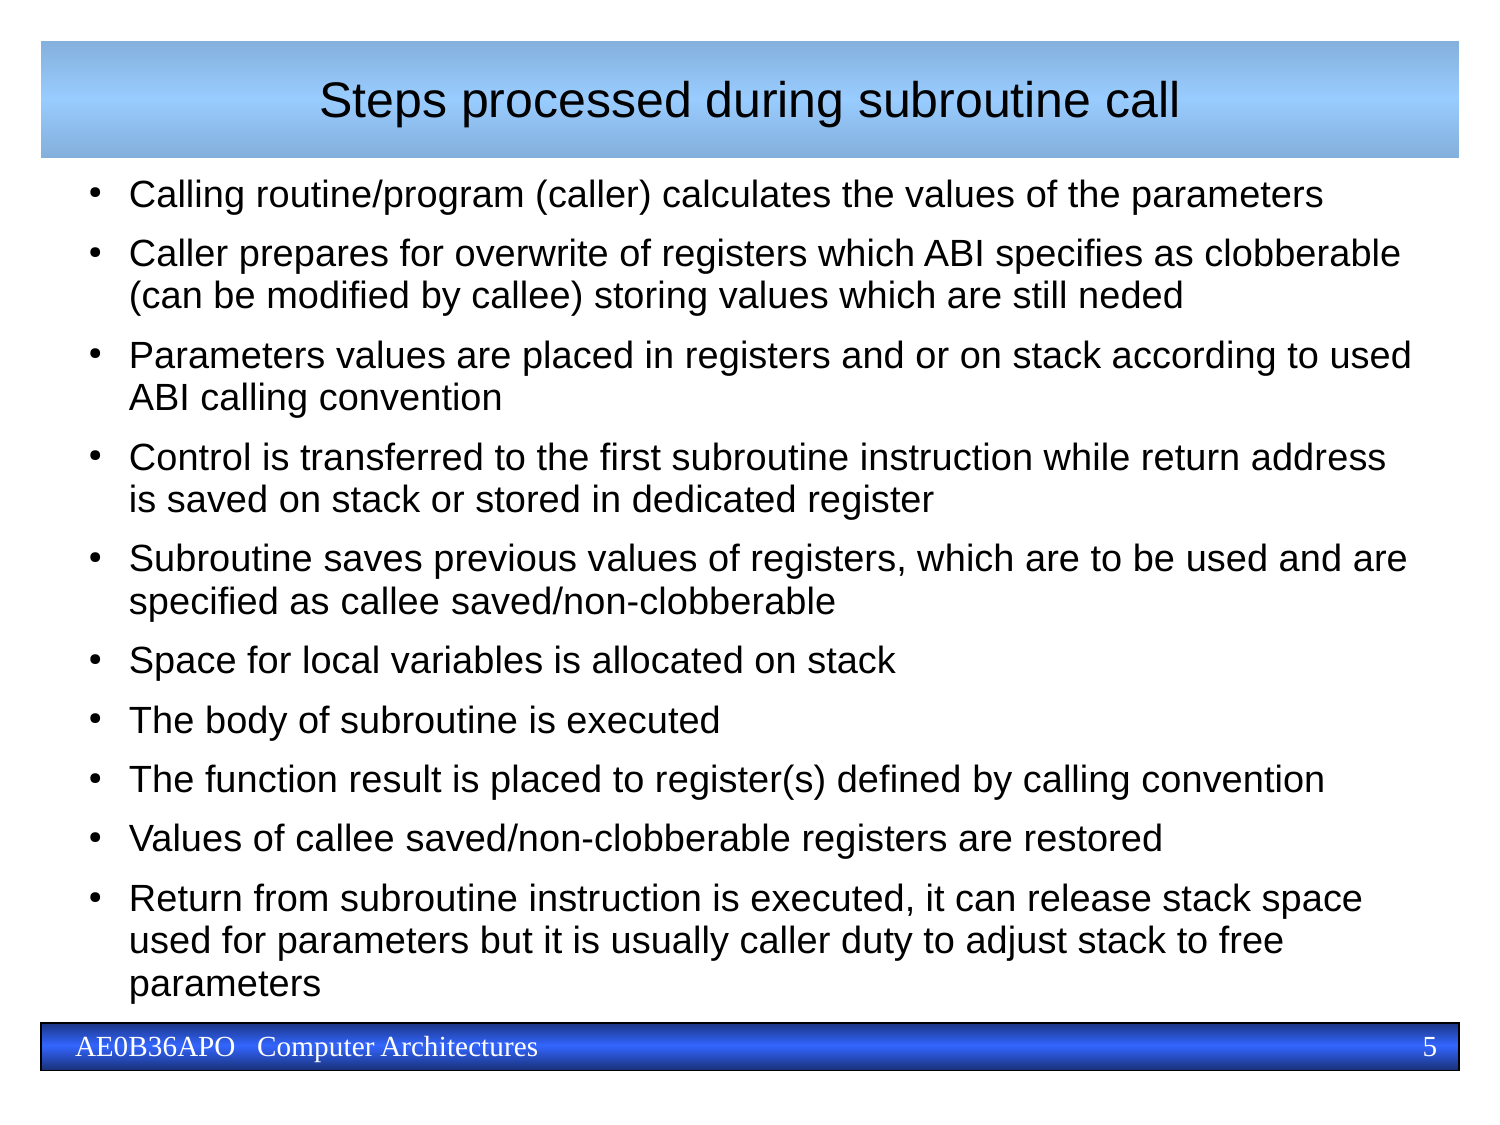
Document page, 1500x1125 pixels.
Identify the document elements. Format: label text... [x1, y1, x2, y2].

list Calling routine/program (caller) calculates the values of the parameters Caller prepares for overwrite of registers which ABI specifies as clobberable (can be modified by callee) storing values which are still neded Parameters values are placed in registers and or on stack according to used ABI calling convention Control is transferred to the first subroutine instruction while return address is saved on stack or stored in dedicated register Subroutine saves previous values of registers, which are to be used and are specified as callee saved/non-clobberable Space for local variables is allocated on stack The body of subroutine is executed The function result is placed to register(s) defined by calling convention Values of callee saved/non-clobberable registers are restored Return from subroutine instruction is executed, it can release stack space used for parameters but it is usually caller duty to adjust stack to free parameters [75, 172, 1426, 1013]
title Steps processed during subroutine call [41, 41, 1459, 158]
